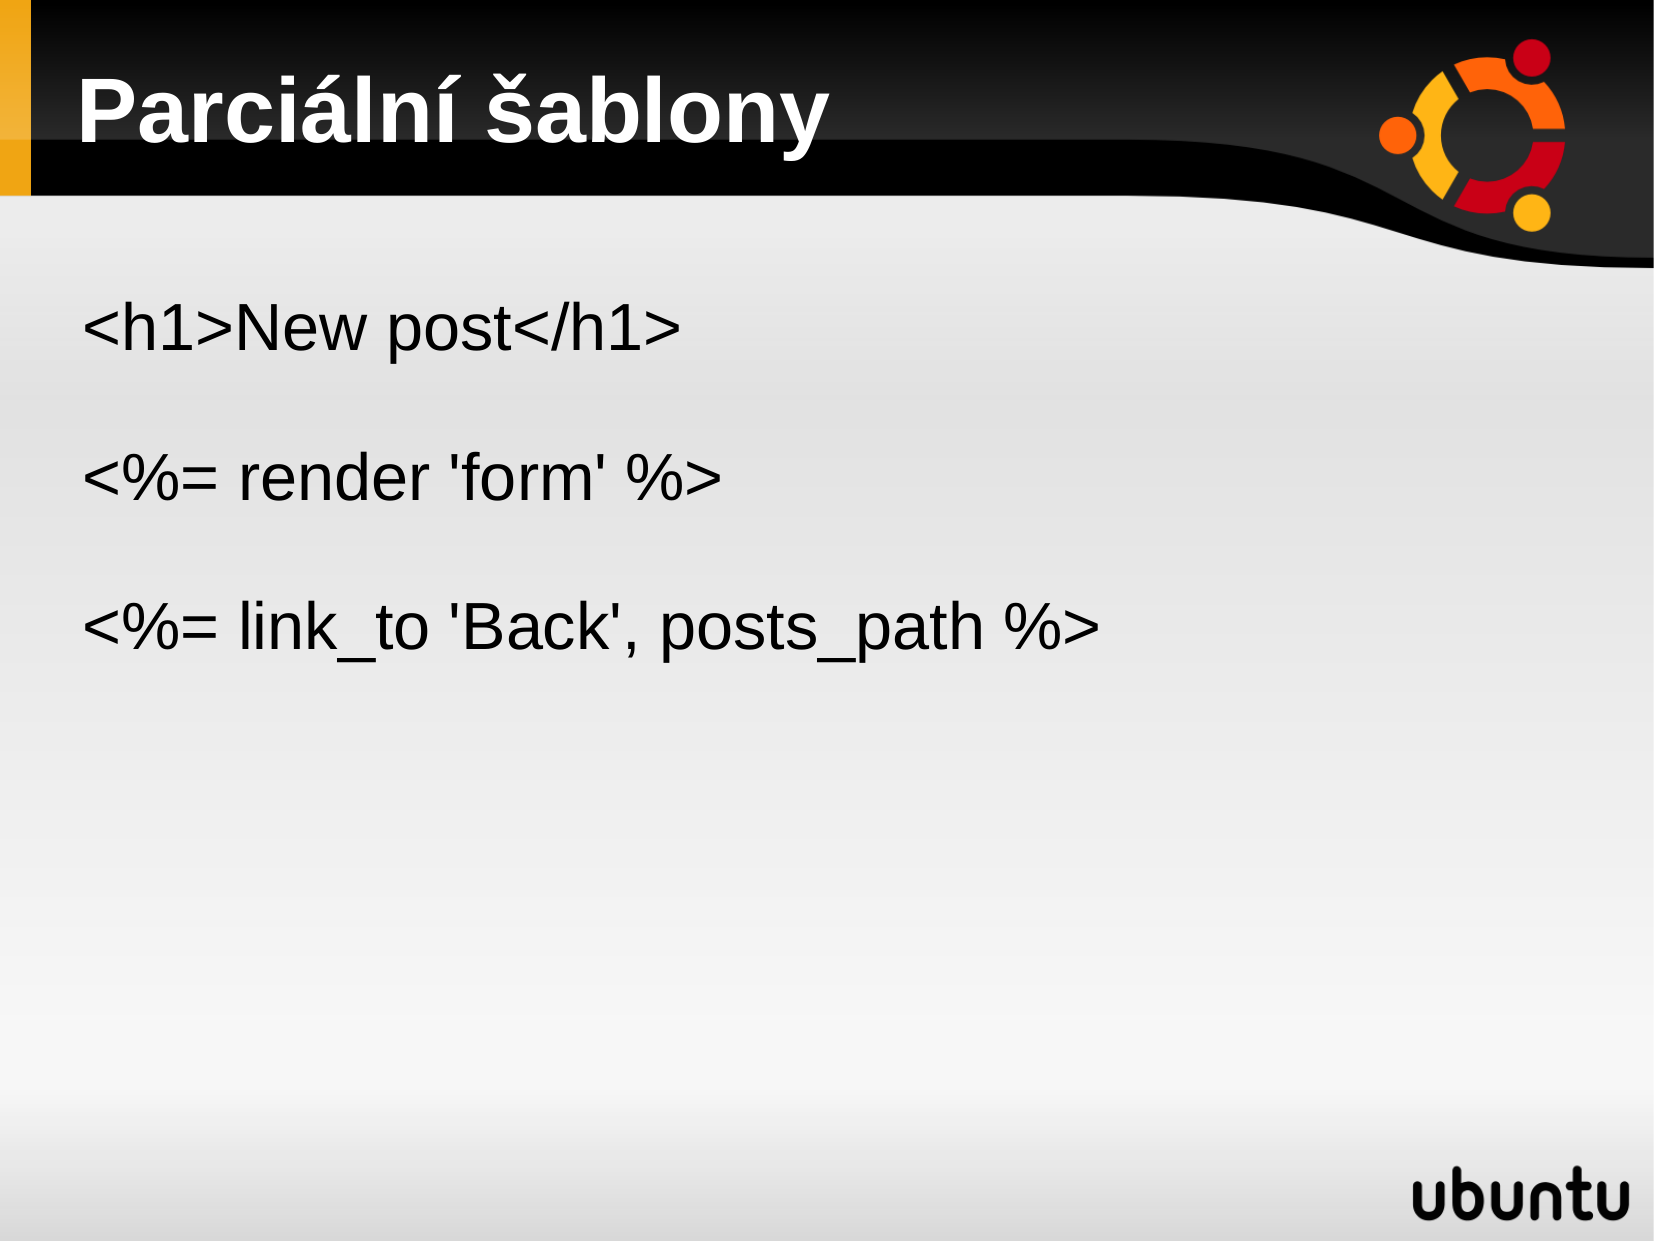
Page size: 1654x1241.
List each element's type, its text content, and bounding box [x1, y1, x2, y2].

picture [0, 0, 1654, 1241]
list <h1>New post</h1> <%= render 'form' %> <%= link_to 'Back', posts_path %> [82, 290, 1571, 1094]
title Parciální šablony [76, 14, 1565, 207]
